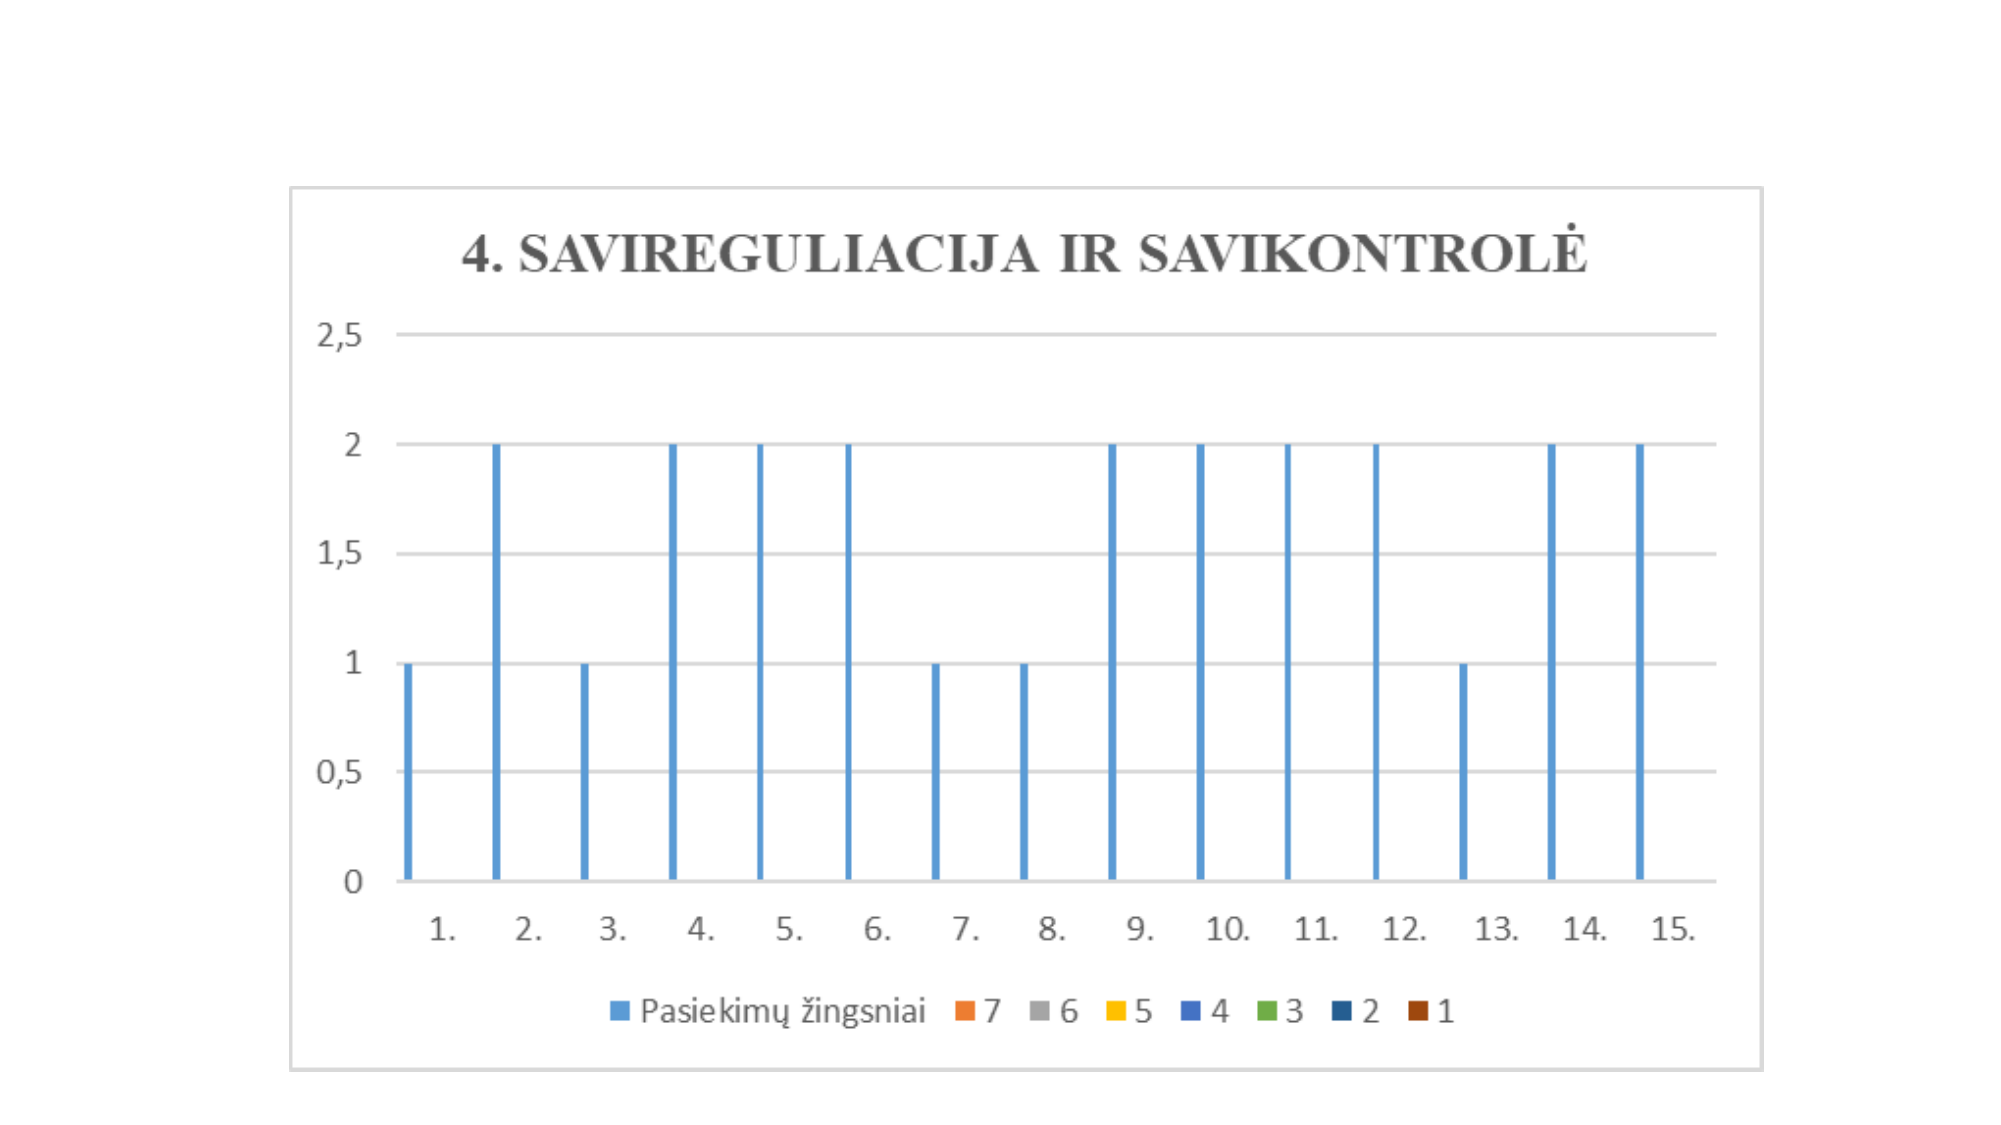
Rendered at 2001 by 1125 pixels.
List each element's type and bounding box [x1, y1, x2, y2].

picture [289, 186, 1764, 1072]
